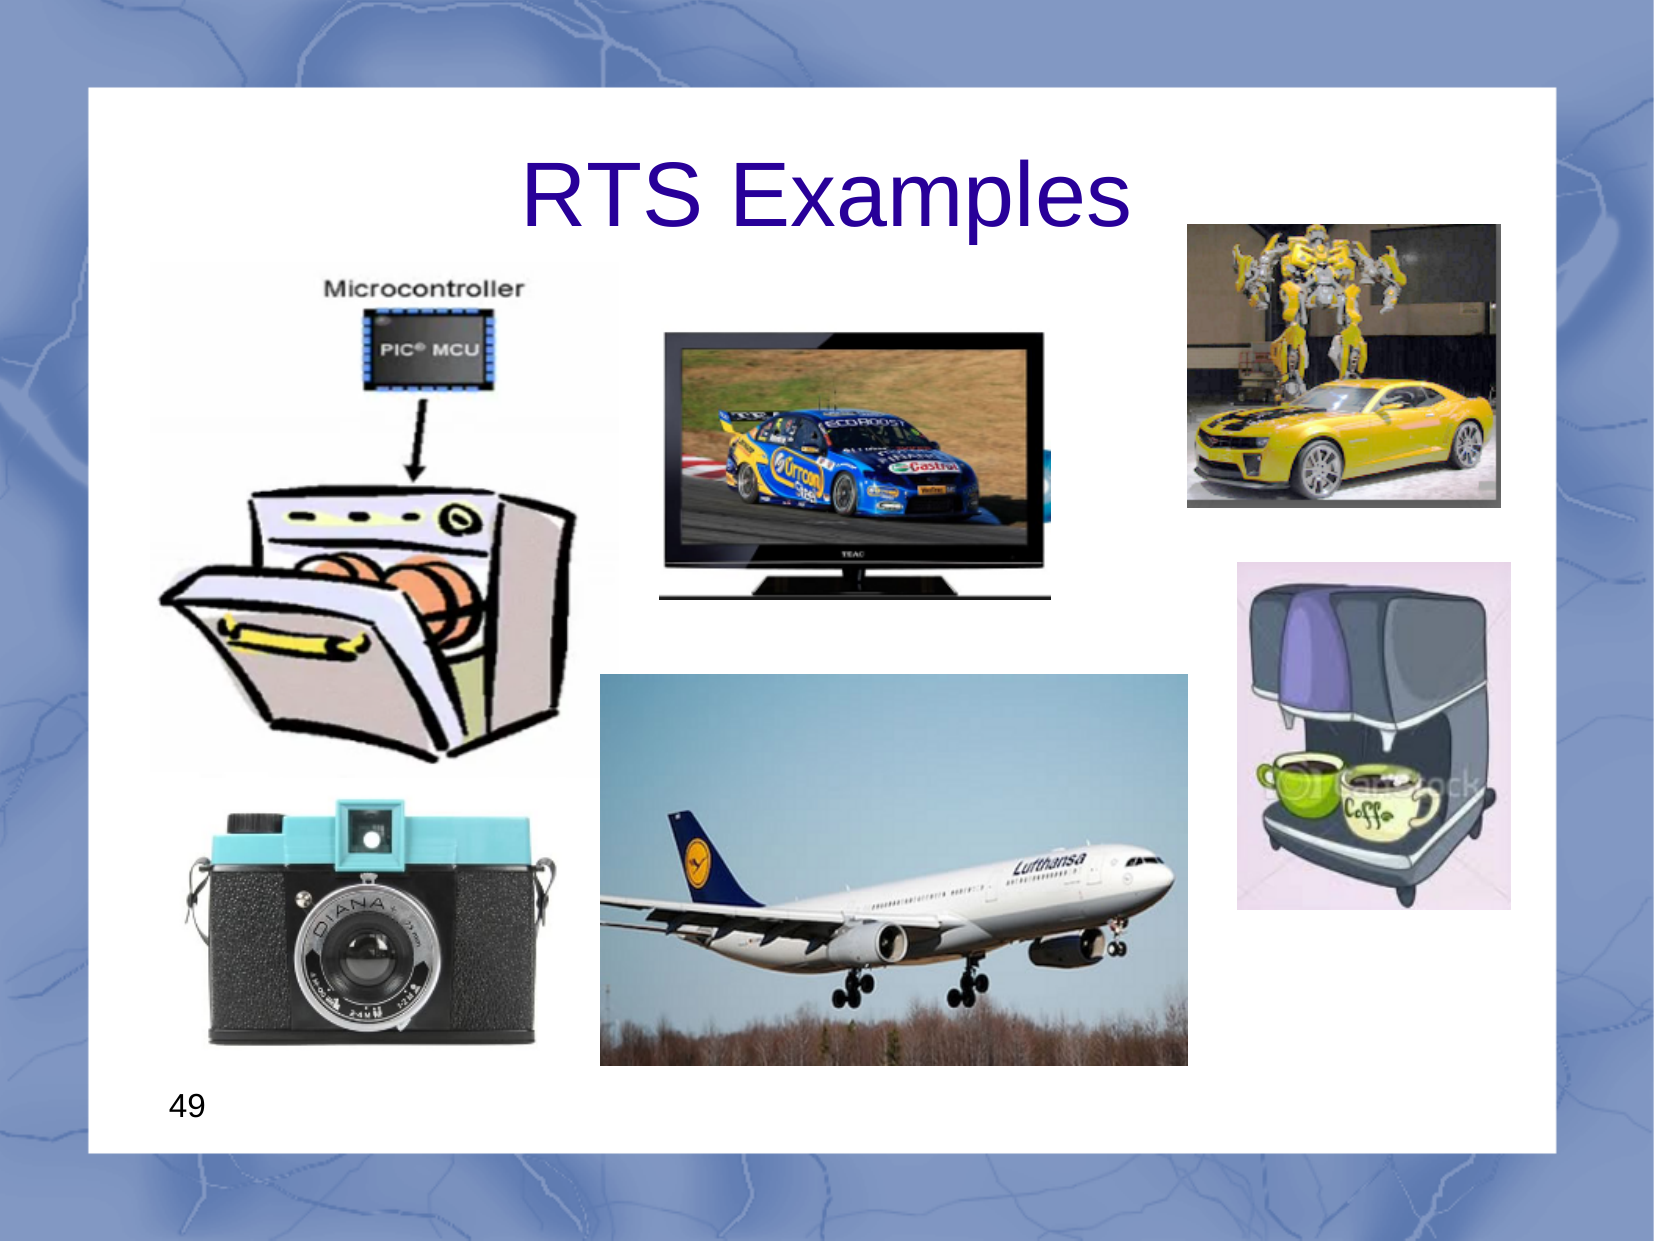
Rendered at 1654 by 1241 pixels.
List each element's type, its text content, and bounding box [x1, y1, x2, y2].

title RTS Examples [118, 90, 1536, 298]
picture [0, 0, 1654, 1241]
